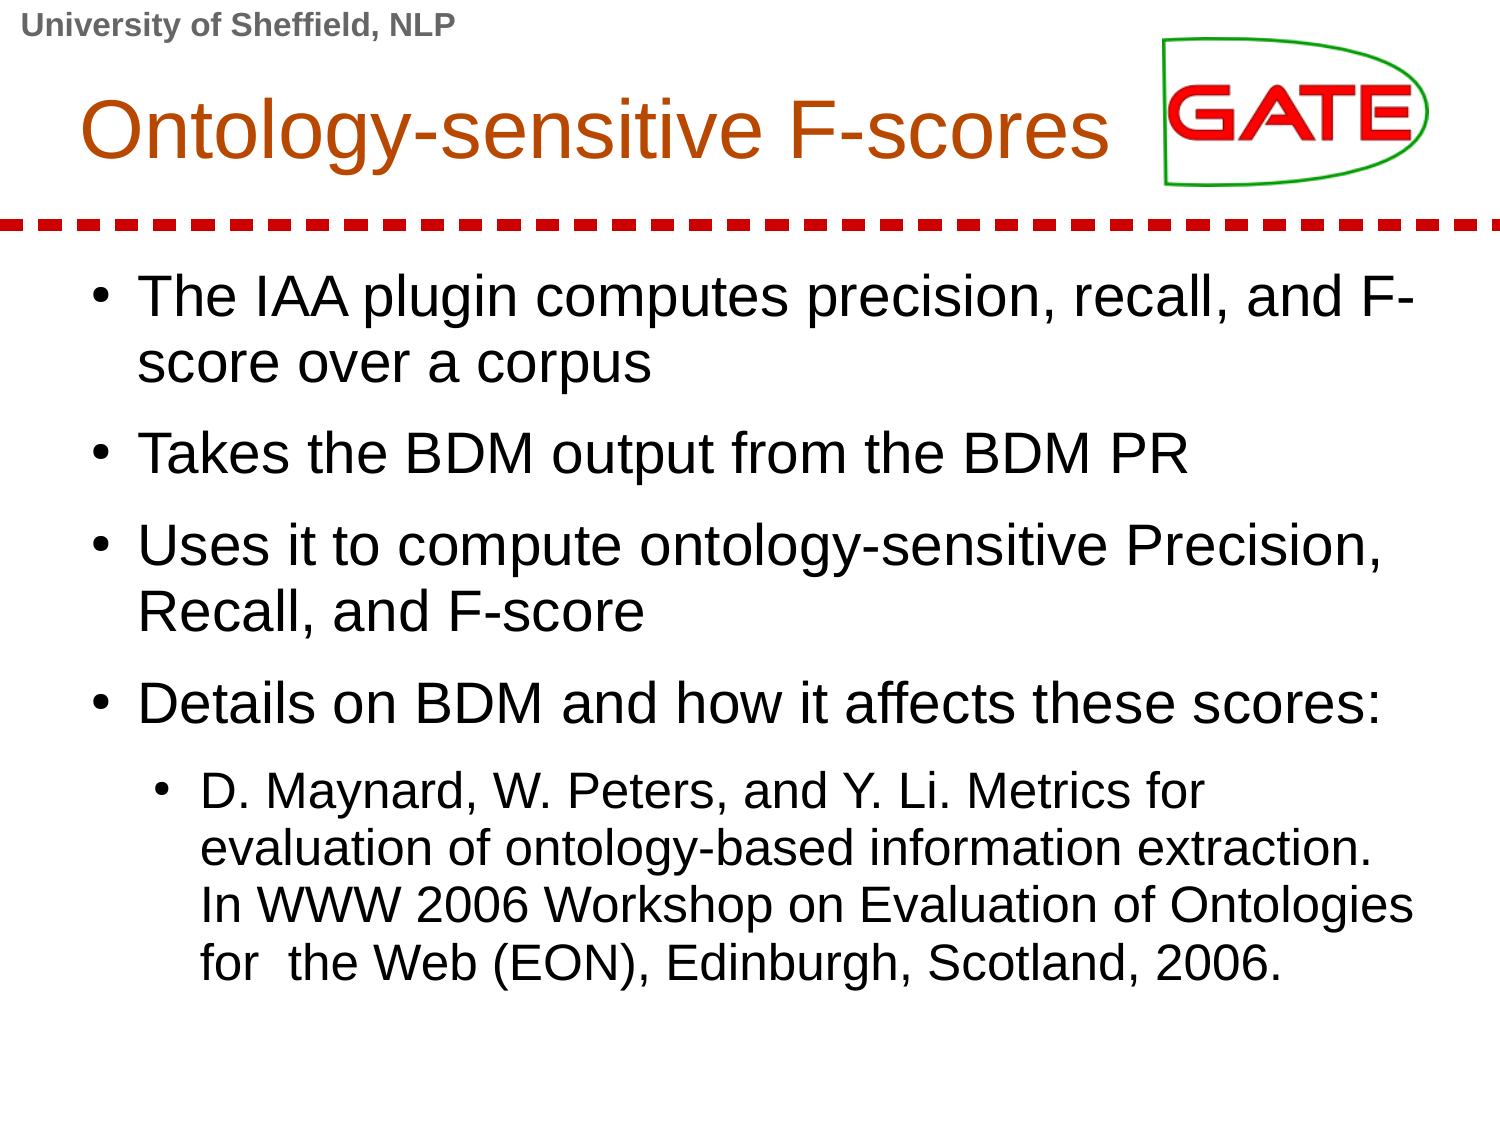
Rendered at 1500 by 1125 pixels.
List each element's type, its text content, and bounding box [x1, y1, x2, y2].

title Ontology-sensitive F-scores [79, 62, 1149, 197]
list The IAA plugin computes precision, recall, and F-score over a corpus Takes the BDM output from the BDM PR Uses it to compute ontology-sensitive Precision, Recall, and F-score Details on BDM and how it affects these scores: D. Maynard, W. Peters, and Y. Li. Metrics for evaluation of ontology-based information extraction. In WWW 2006 Workshop on Evaluation of Ontologies for the Web (EON), Edinburgh, Scotland, 2006. [75, 263, 1425, 1006]
picture [1162, 37, 1429, 187]
